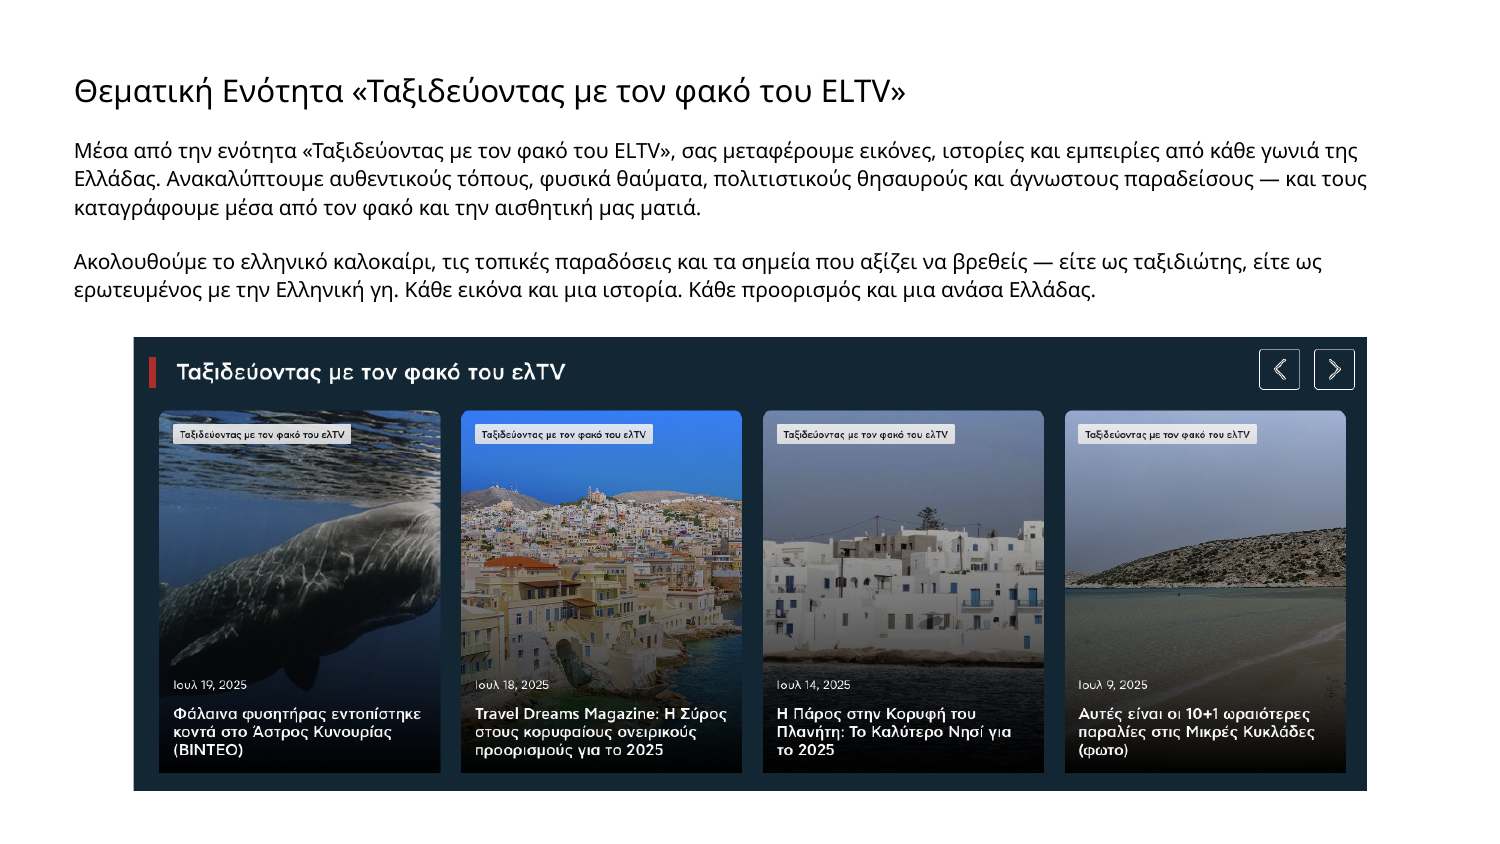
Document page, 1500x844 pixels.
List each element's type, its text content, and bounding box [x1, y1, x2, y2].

picture [133, 337, 1367, 791]
text_box Θεματική Ενότητα «Ταξιδεύοντας με τον φακό του ELTV» Μέσα από την ενότητα «Ταξιδεύοντας με τον φακό του ELTV», σας μεταφέρουμε εικόνες, ιστορίες και εμπειρίες από κάθε γωνιά της Ελλάδας. Ανακαλύπτουμε αυθεντικούς τόπους, φυσικά θαύματα, πολιτιστικούς θησαυρούς και άγνωστους παραδείσους — και τους καταγράφουμε μέσα από τον φακό και την αισθητική μας ματιά. Ακολουθούμε το ελληνικό καλοκαίρι, τις τοπικές παραδόσεις και τα σημεία που αξίζει να βρεθείς — είτε ως ταξιδιώτης, είτε ως ερωτευμένος με την Ελληνική γη. Κάθε εικόνα και μια ιστορία. Κάθε προορισμός και μια ανάσα Ελλάδας. [58, 50, 1442, 318]
